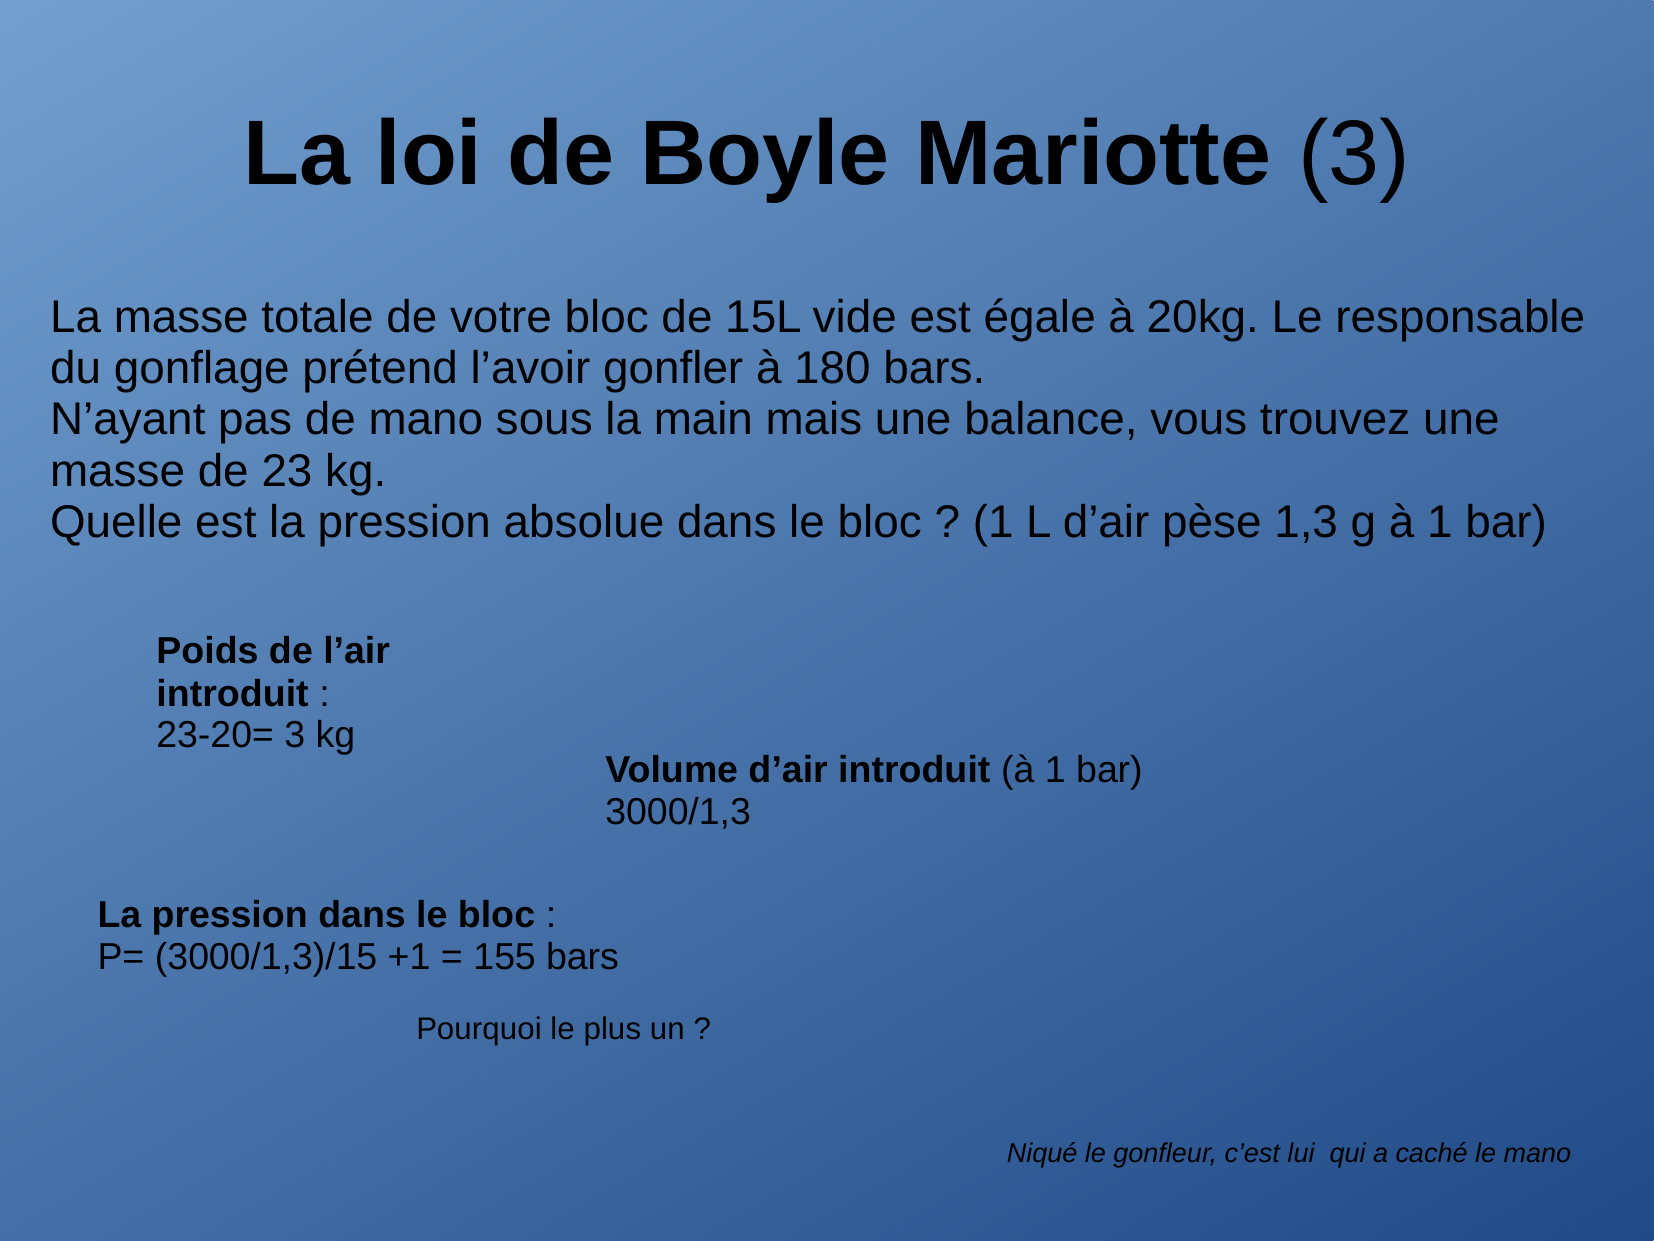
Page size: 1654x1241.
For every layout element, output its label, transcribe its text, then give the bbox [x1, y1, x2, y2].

title La loi de Boyle Mariotte (3) [82, 49, 1571, 257]
text_box Volume d’air introduit (à 1 bar) 3000/1,3 [590, 740, 1229, 839]
text_box La pression dans le bloc : P= (3000/1,3)/15 +1 = 155 bars [82, 885, 768, 993]
text_box Niqué le gonfleur, c’est lui qui a caché le mano [992, 1130, 1619, 1205]
text_box Poids de l’air introduit : 23-20= 3 kg [141, 622, 556, 762]
text_box Pourquoi le plus un ? [401, 1003, 839, 1089]
text_box La masse totale de votre bloc de 15L vide est égale à 20kg. Le responsable du gonflage prétend l’avoir gonfler à 180 bars. N’ayant pas de mano sous la main mais une balance, vous trouvez une masse de 23 kg. Quelle est la pression absolue dans le bloc ? (1 L d’air pèse 1,3 g à 1 bar) [35, 283, 1607, 567]
